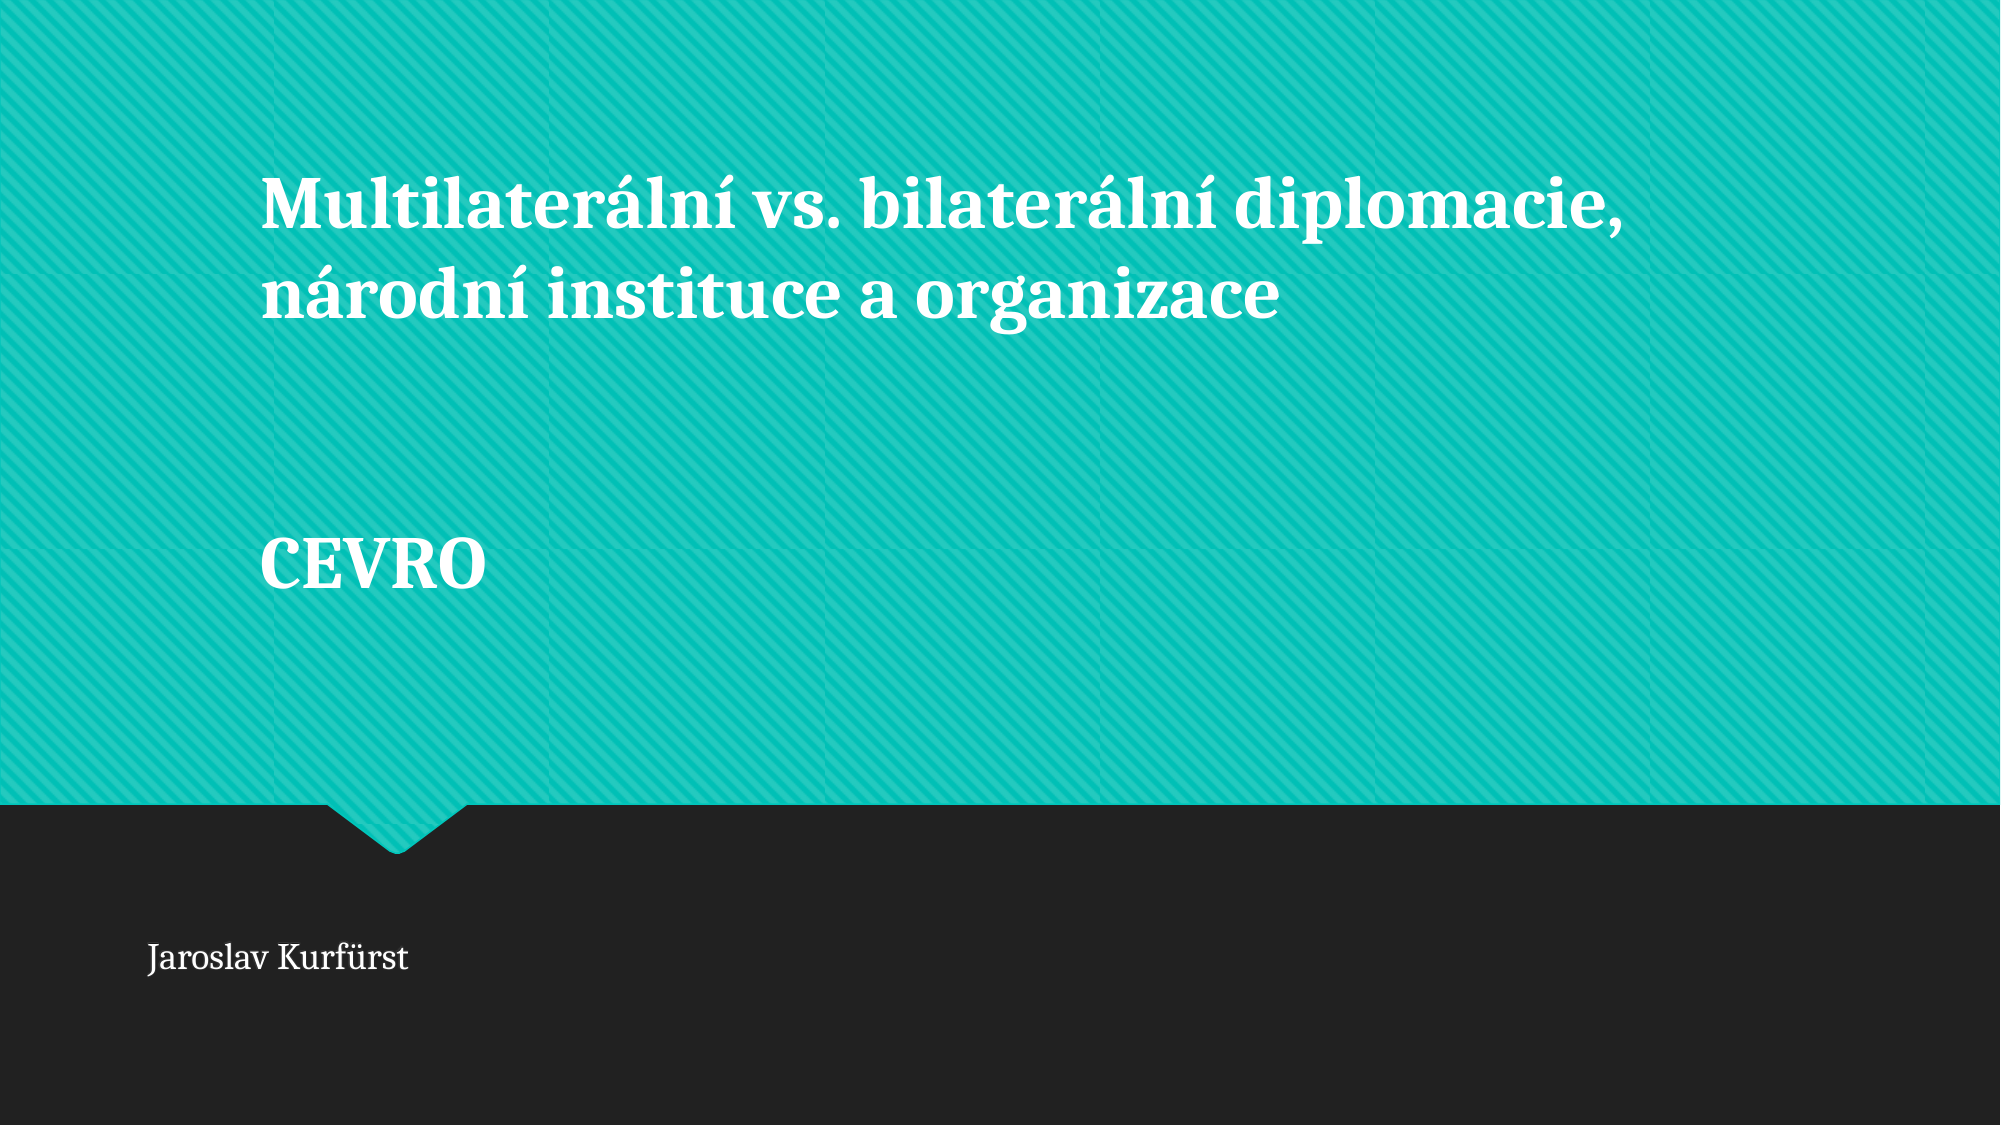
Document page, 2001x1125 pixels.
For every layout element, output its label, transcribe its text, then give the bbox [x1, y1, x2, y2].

subtitle Jaroslav Kurfürst [132, 929, 1749, 1002]
text_box Multilaterální vs. bilaterální diplomacie, národní instituce a organizace CEVRO [245, 146, 1894, 611]
